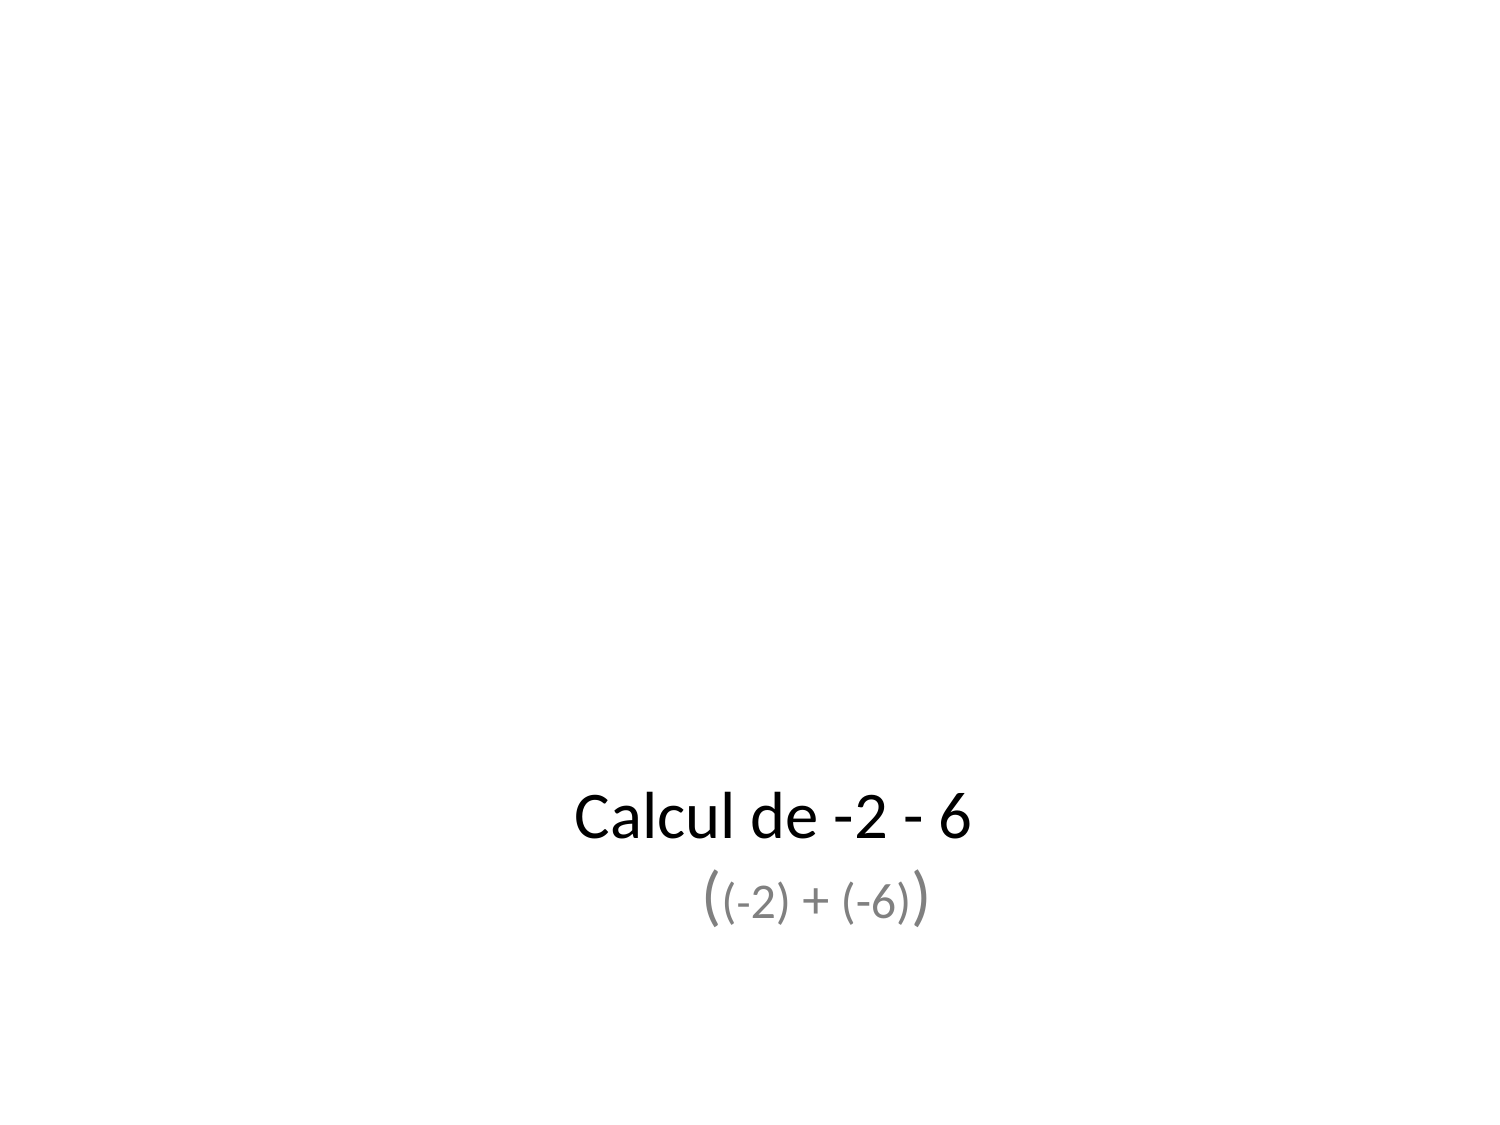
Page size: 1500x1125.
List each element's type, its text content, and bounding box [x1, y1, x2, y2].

text_box Calcul de -2 - 6 ((-2) + (-6)) [559, 764, 1074, 1020]
